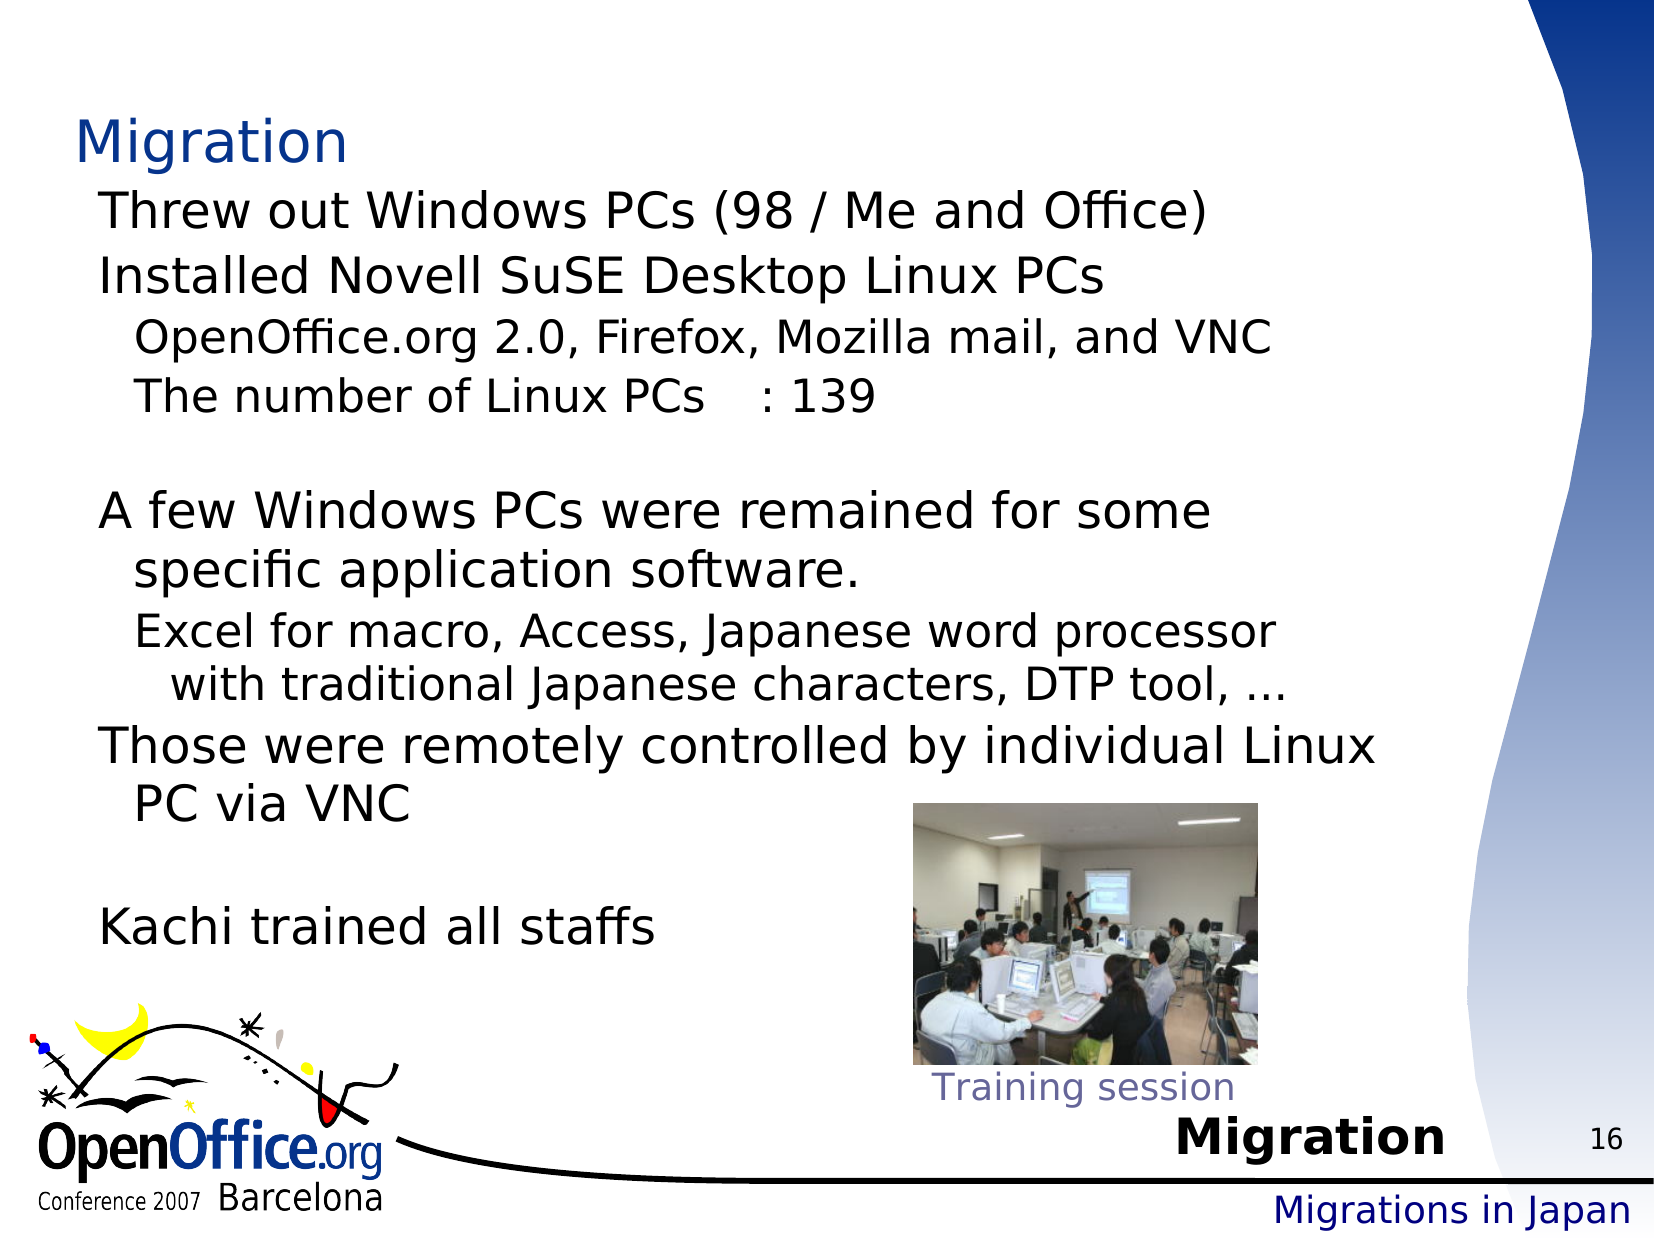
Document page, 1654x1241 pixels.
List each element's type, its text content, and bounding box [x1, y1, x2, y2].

title Migration [531, 1092, 1447, 1182]
picture [912, 803, 1258, 1066]
list Migration Threw out Windows PCs (98 / Me and Office) Installed Novell SuSE Desktop Linux PCs OpenOffice.org 2.0, Firefox, Mozilla mail, and VNC The number of Linux PCs : 139 A few Windows PCs were remained for some specific application software. Excel for macro, Access, Japanese word processor with traditional Japanese characters, DTP tool, ... Those were remotely controlled by individual Linux PC via VNC Kachi trained all staffs [74, 108, 1458, 957]
text_box Training session [917, 1057, 1245, 1117]
picture [29, 1003, 399, 1211]
